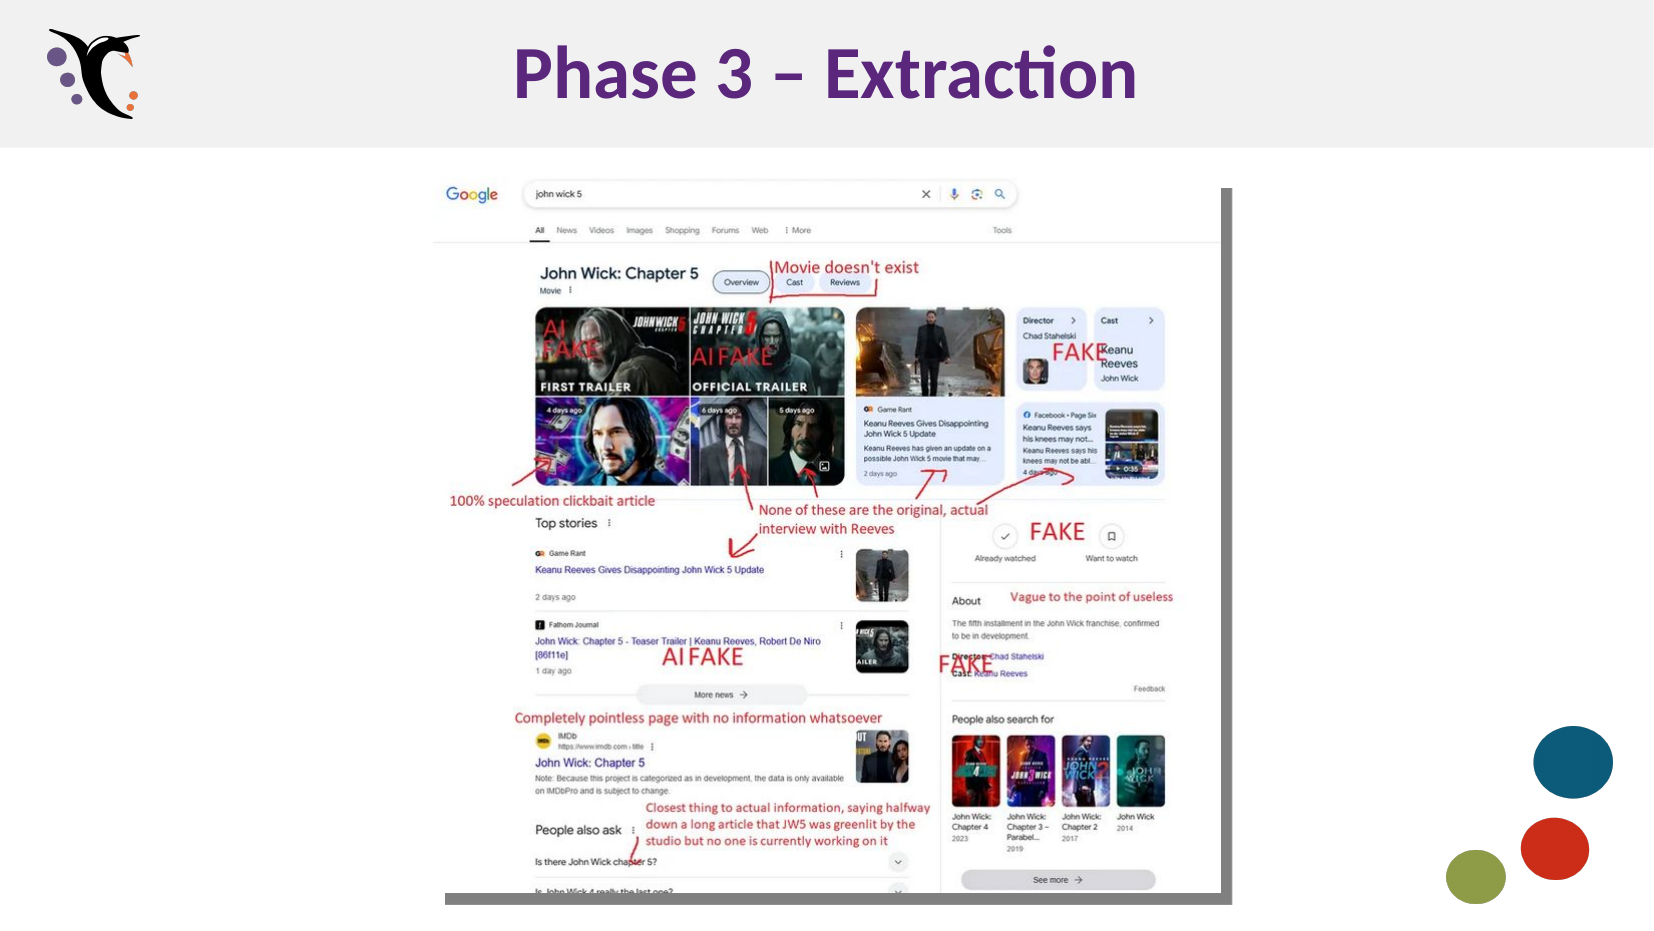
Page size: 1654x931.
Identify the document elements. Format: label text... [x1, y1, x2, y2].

title Phase 3 – Extraction [82, 1, 1571, 157]
picture [1446, 726, 1613, 904]
picture [433, 177, 1221, 893]
picture [47, 29, 82, 119]
